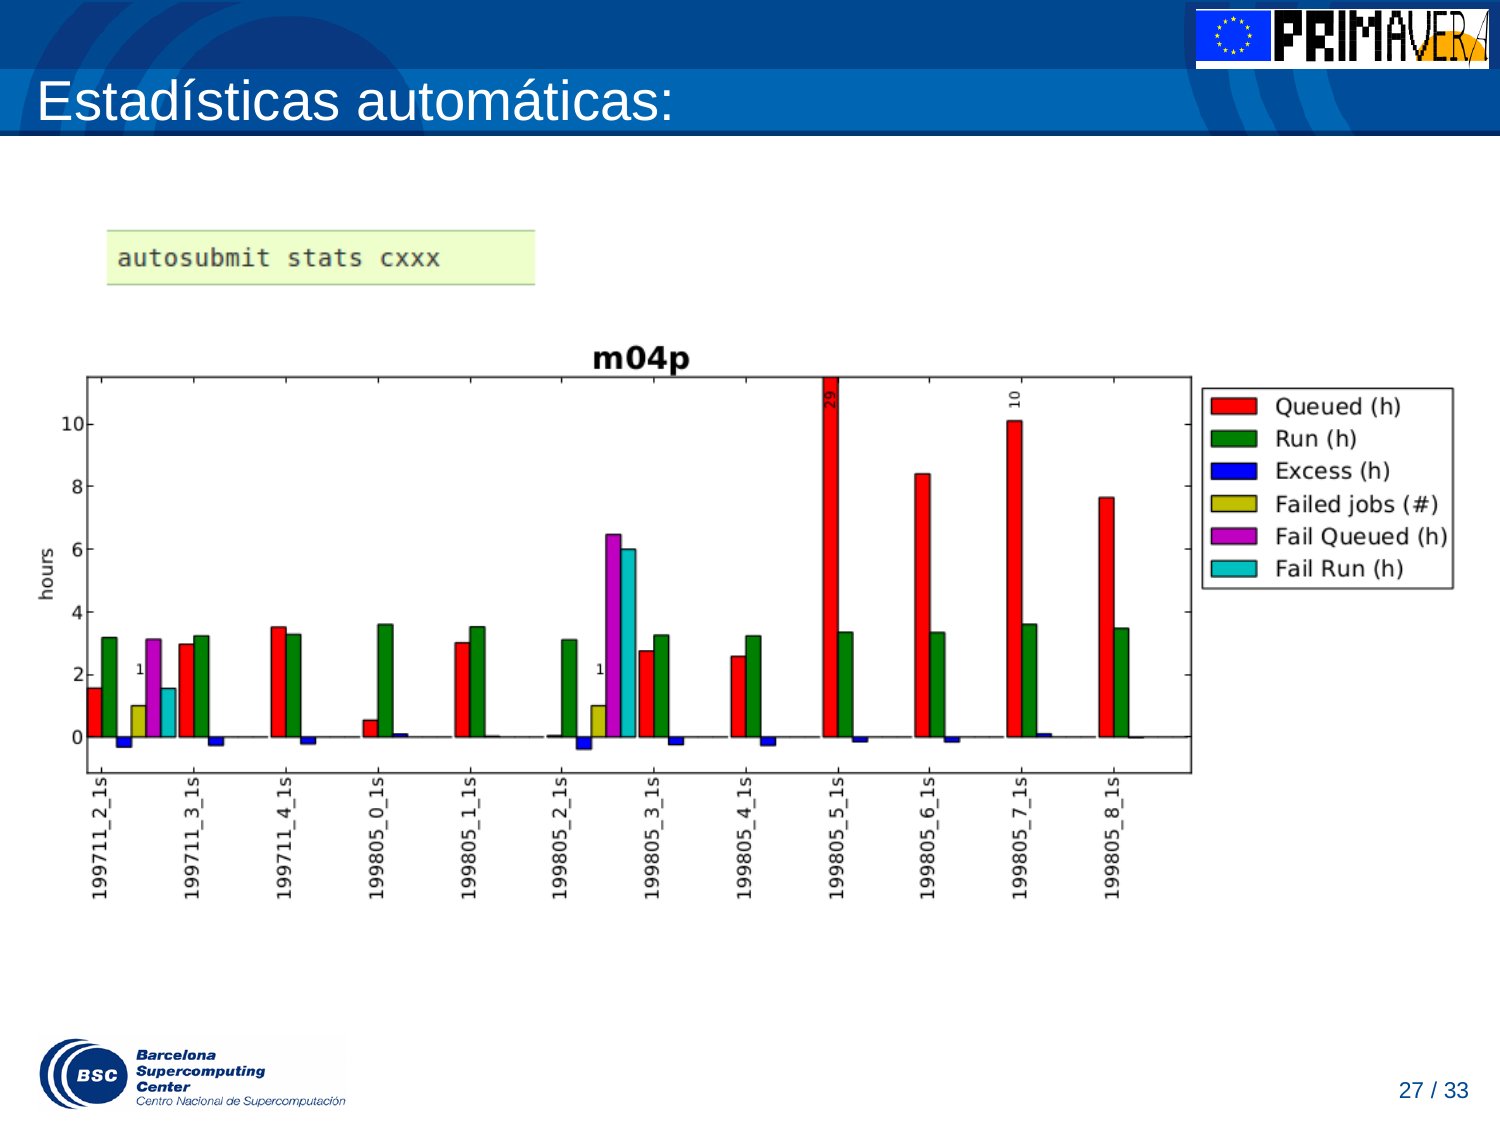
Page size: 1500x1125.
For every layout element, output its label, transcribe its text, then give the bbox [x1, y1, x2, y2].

text_box Estadísticas automáticas: [2, 59, 727, 137]
picture [37, 1035, 347, 1111]
picture [9, 206, 1473, 945]
picture [0, 0, 1500, 136]
text_box <number> / 33 [1364, 1042, 1484, 1111]
